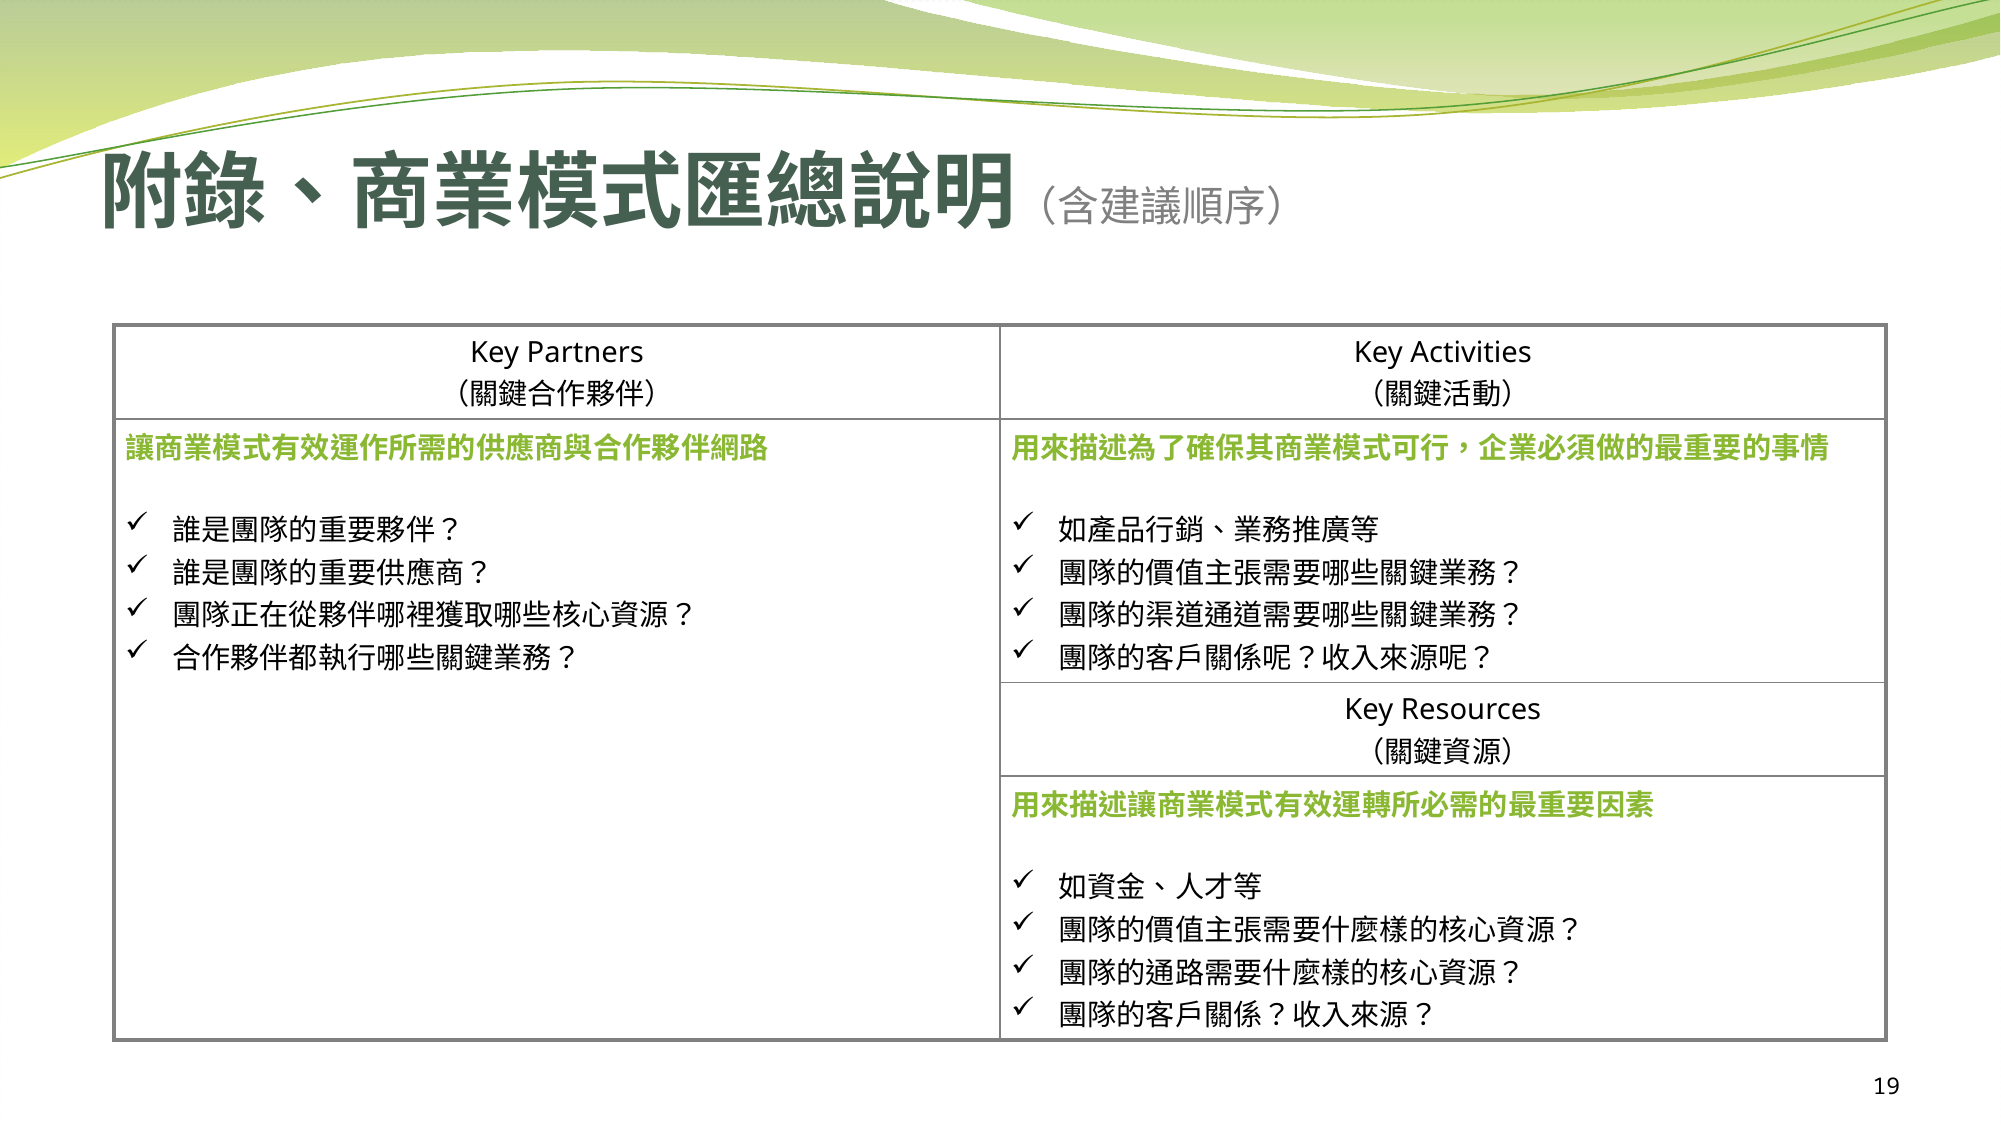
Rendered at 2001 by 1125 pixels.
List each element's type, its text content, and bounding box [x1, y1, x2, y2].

table_cell 用來描述為了確保其商業模式可行，企業必須做的最重要的事情 如產品行銷、業務推廣等 團隊的價值主張需要哪些關鍵業務？ 團隊的渠道通道需要哪些關鍵業務？ 團隊的客戶關係呢？收入來源呢？ [1001, 420, 1884, 682]
slide_number <編號> [1733, 1042, 1900, 1103]
table_cell 用來描述讓商業模式有效運轉所必需的最重要因素 如資金、人才等 團隊的價值主張需要什麼樣的核心資源？ 團隊的通路需要什麼樣的核心資源？ 團隊的客戶關係？收入來源？ [1001, 777, 1884, 1038]
table_cell 讓商業模式有效運作所需的供應商與合作夥伴網路 誰是團隊的重要夥伴？ 誰是團隊的重要供應商？ 團隊正在從夥伴哪裡獲取哪些核心資源？ 合作夥伴都執行哪些關鍵業務？ [116, 420, 999, 1038]
table_header Key Activities （關鍵活動） [1001, 327, 1884, 418]
title 附錄、商業模式匯總說明（含建議順序） [99, 109, 1900, 238]
table_header Key Partners （關鍵合作夥伴） [116, 327, 999, 418]
table_cell Key Resources （關鍵資源） [1001, 683, 1884, 775]
